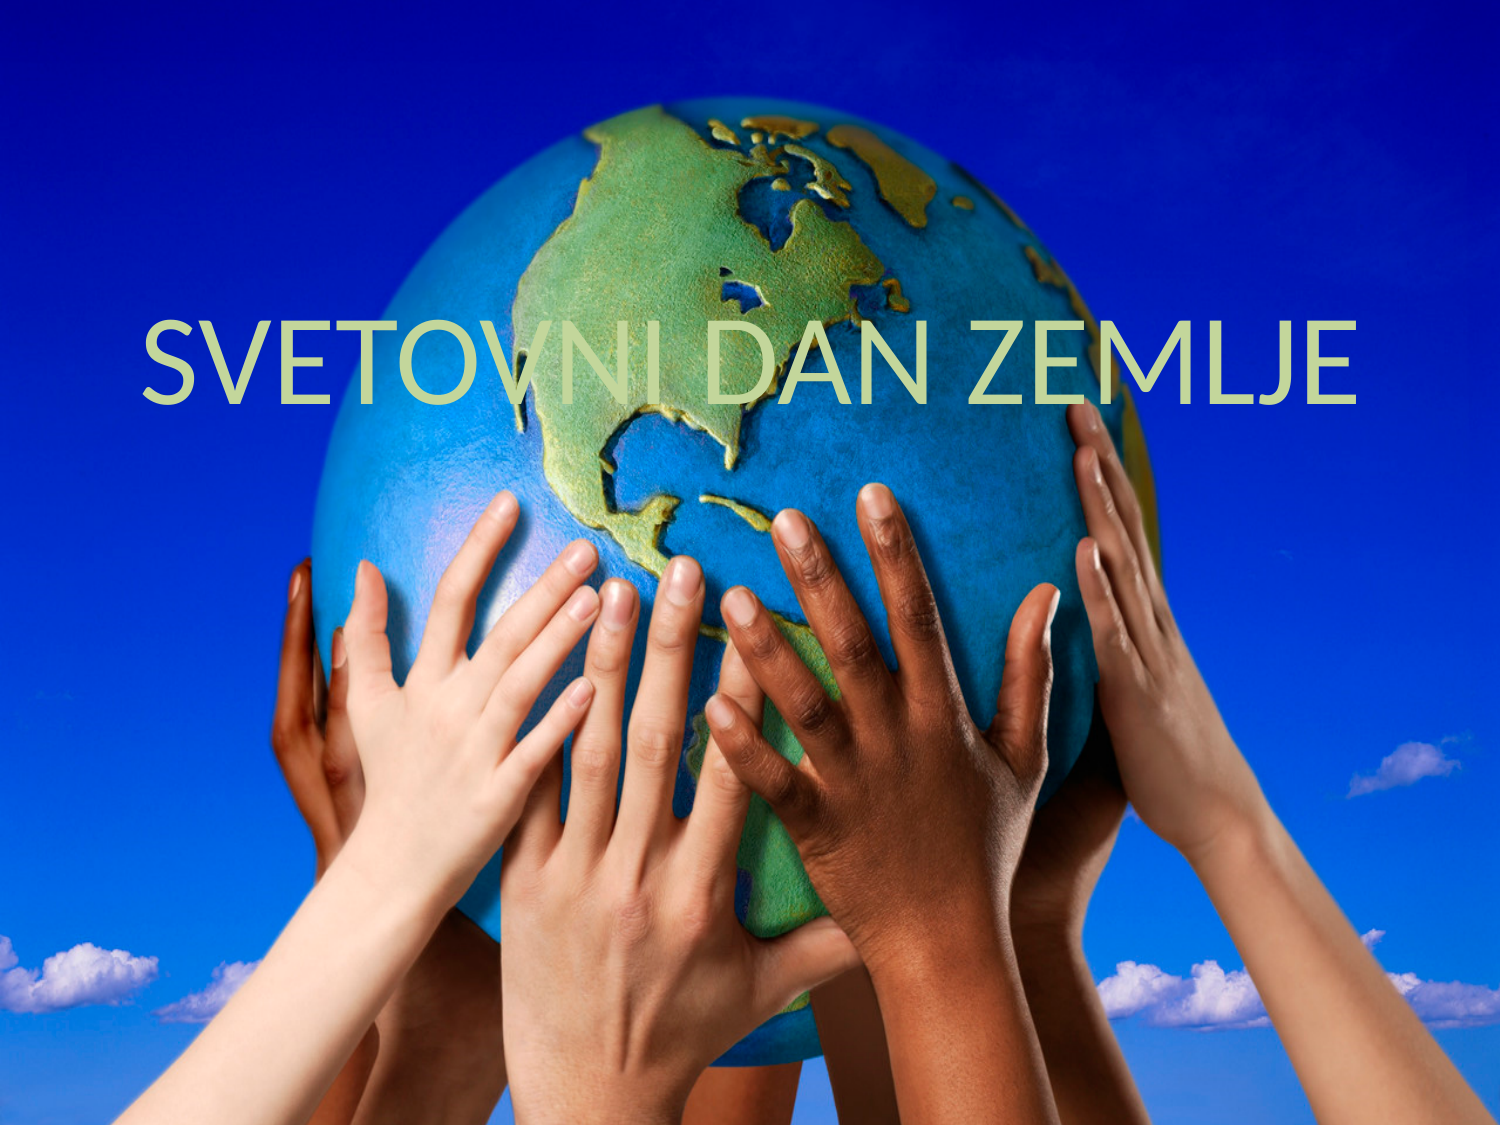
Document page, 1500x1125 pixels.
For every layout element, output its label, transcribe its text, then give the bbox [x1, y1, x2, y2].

title SVETOVNI DAN ZEMLJE [114, 231, 1389, 473]
picture [0, 0, 1500, 1125]
